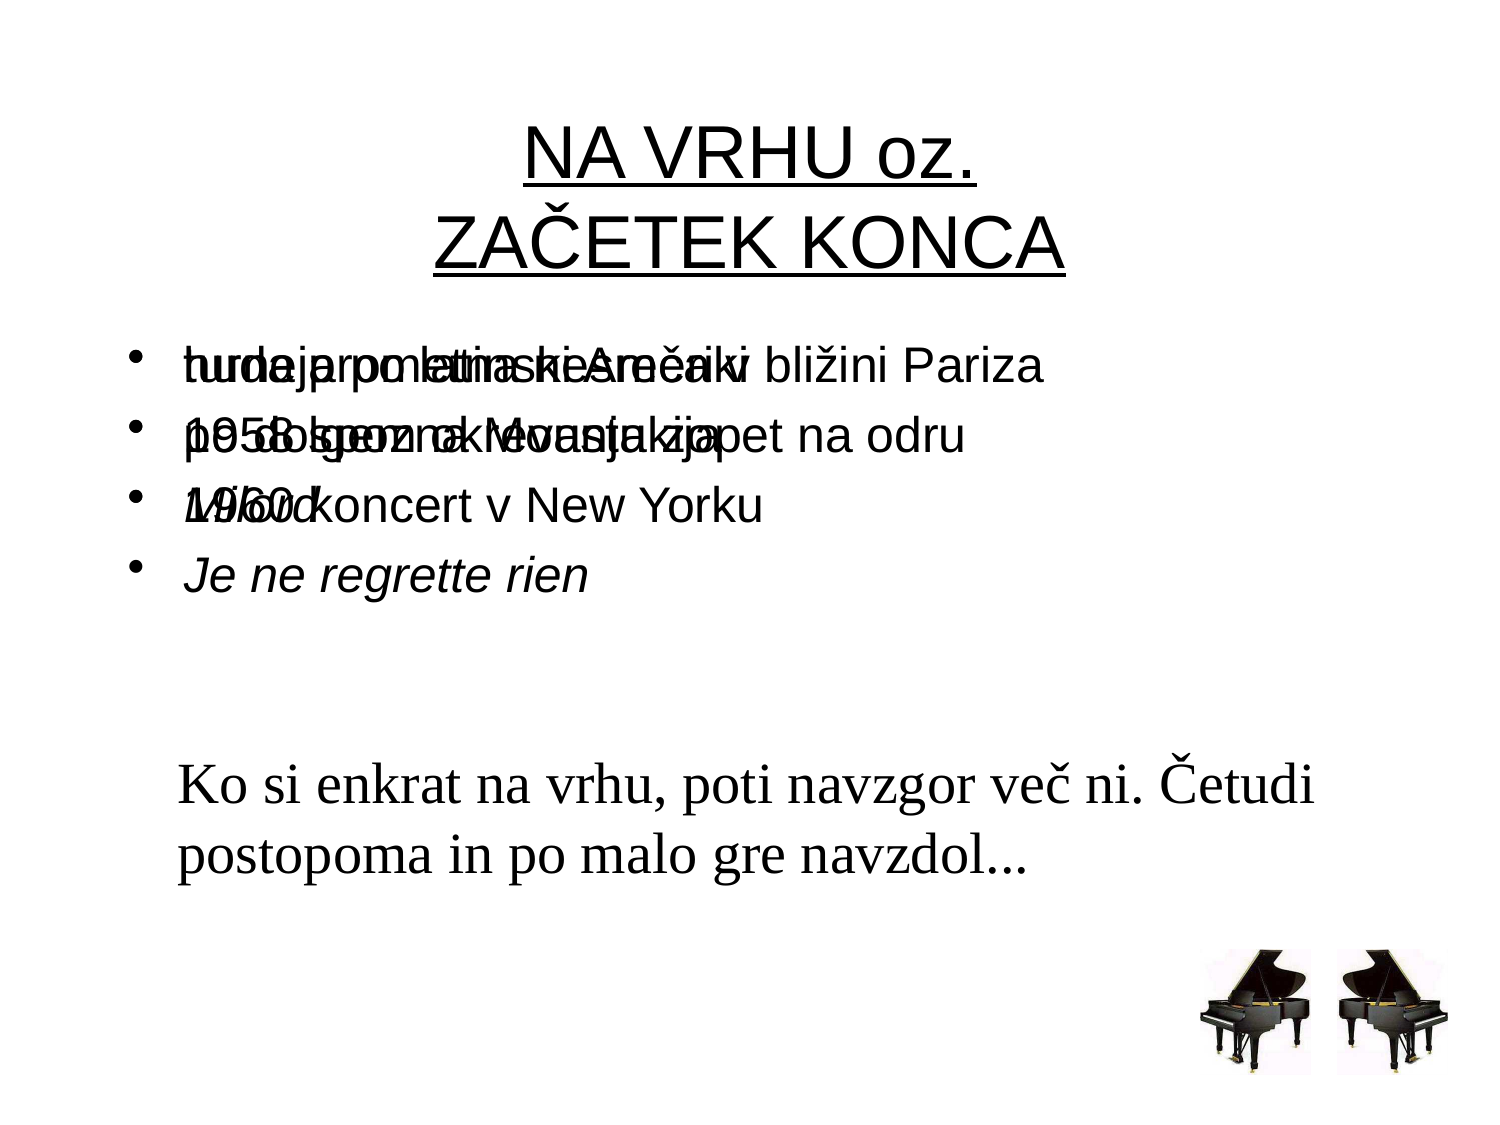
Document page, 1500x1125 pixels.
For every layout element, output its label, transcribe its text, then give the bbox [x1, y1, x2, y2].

title NA VRHU oz. ZAČETEK KONCA [112, 99, 1388, 288]
picture [1200, 949, 1311, 1075]
picture [1337, 949, 1448, 1075]
list huda prometna nesreča v bližini Pariza po dolgem okrevanju zopet na odru 1960 koncert v New Yorku [112, 324, 1388, 1000]
text_box Ko si enkrat na vrhu, poti navzgor več ni. Četudi postopoma in po malo gre navzdol... [162, 737, 1375, 893]
